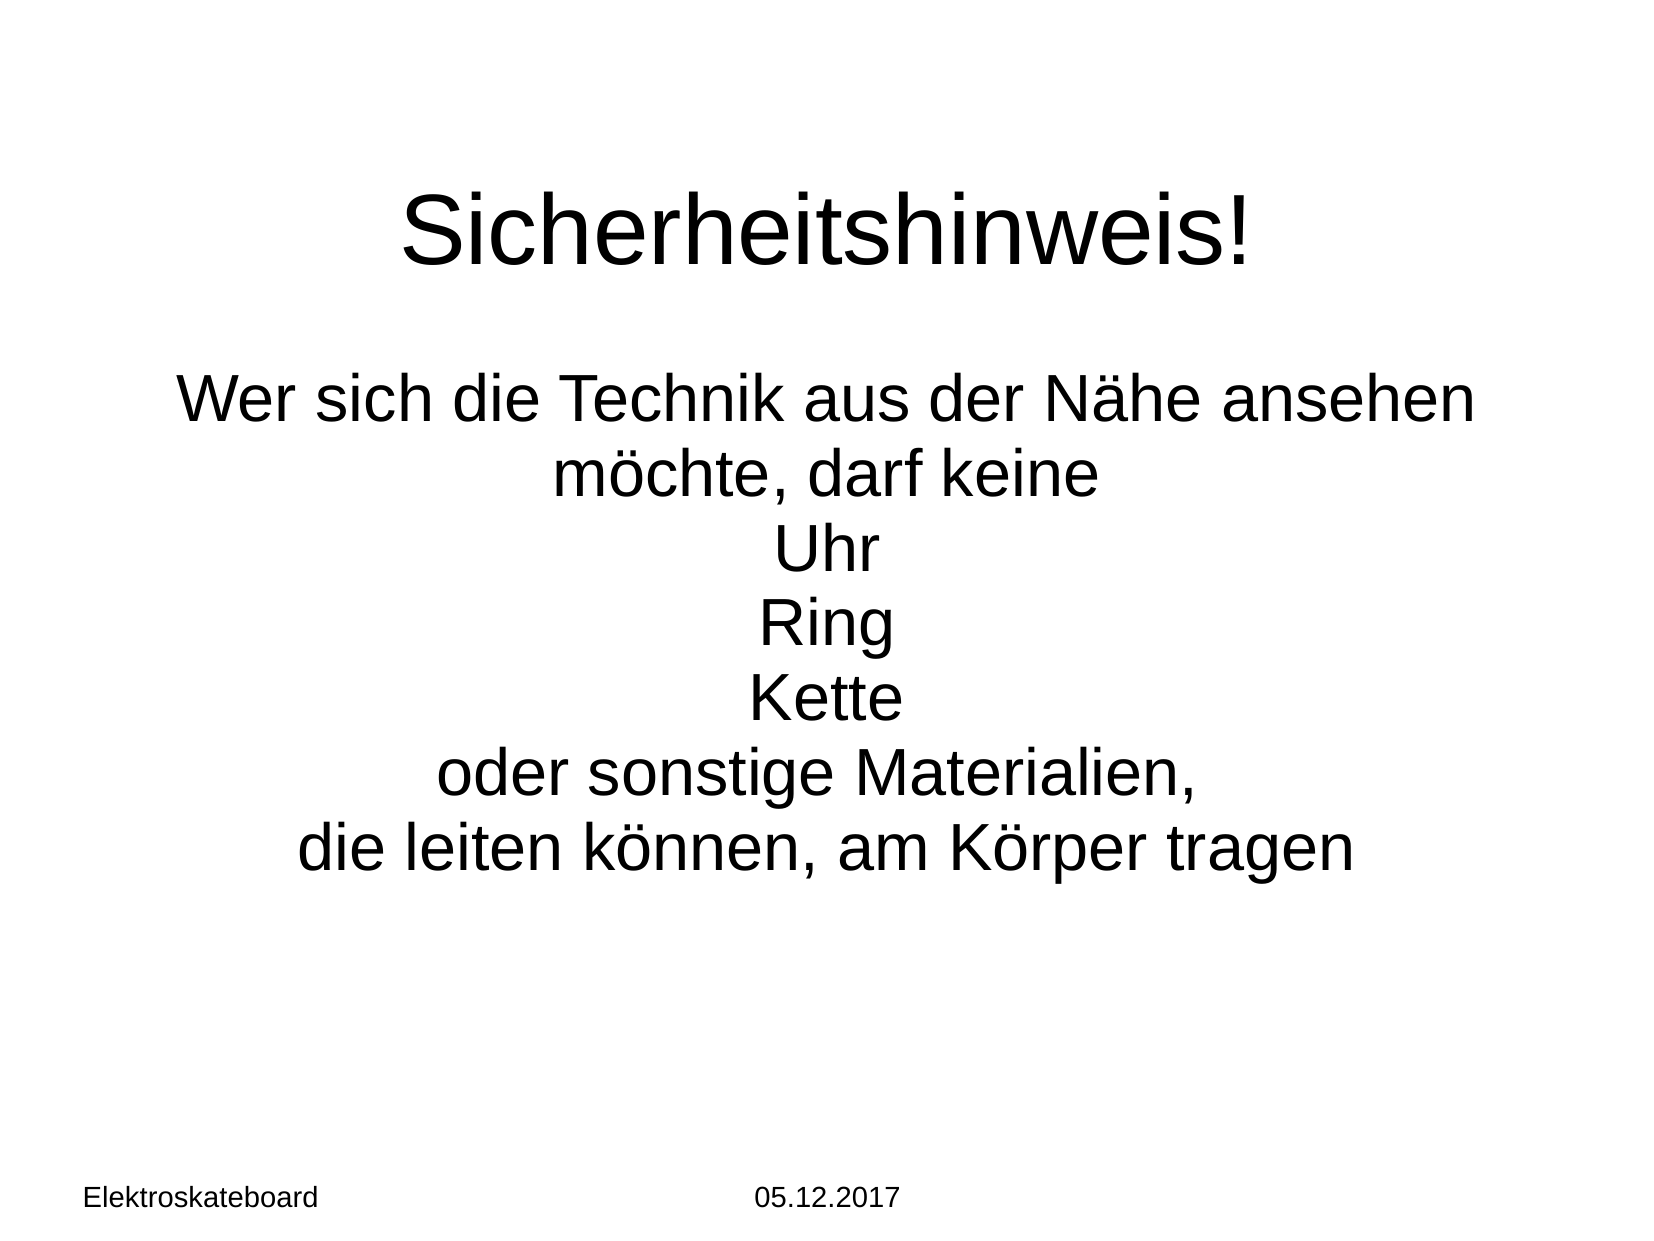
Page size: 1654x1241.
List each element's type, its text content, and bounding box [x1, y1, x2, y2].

subtitle Sicherheitshinweis! Wer sich die Technik aus der Nähe ansehen möchte, darf keine Uhr Ring Kette oder sonstige Materialien, die leiten können, am Körper tragen [82, 49, 1571, 1010]
